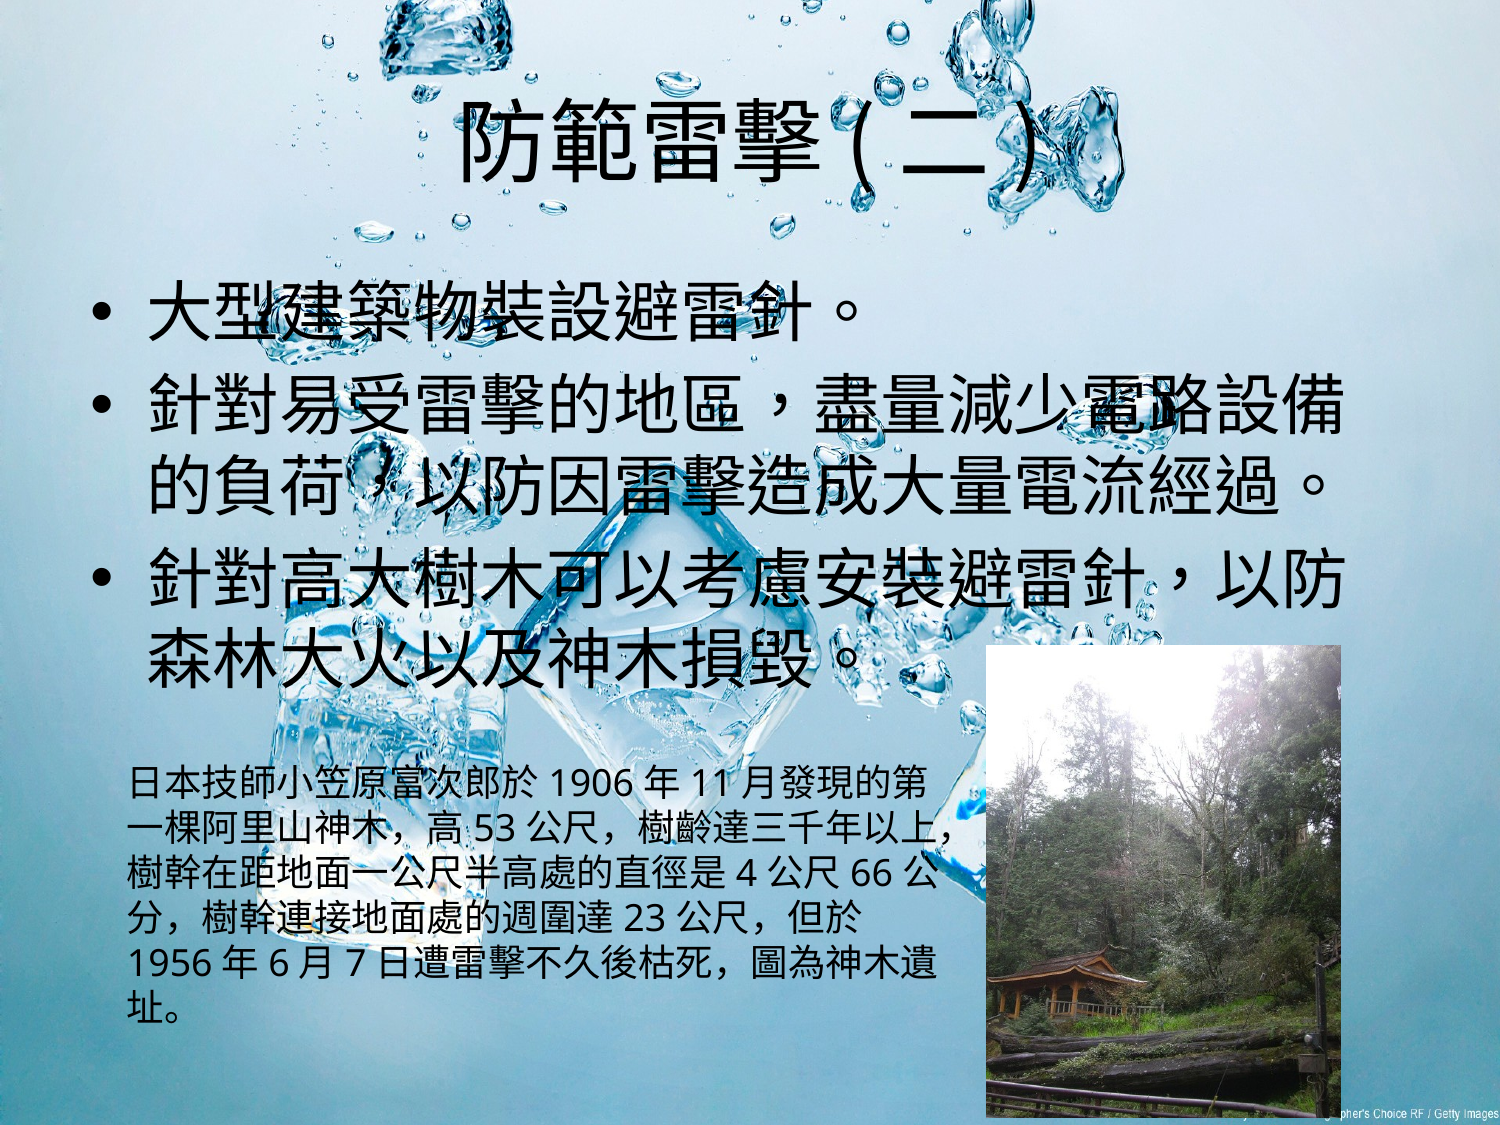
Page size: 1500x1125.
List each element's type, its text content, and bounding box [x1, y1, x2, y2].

title 防範雷擊(二) [75, 45, 1425, 233]
list 大型建築物裝設避雷針。 針對易受雷擊的地區，盡量減少電路設備的負荷，以防因雷擊造成大量電流經過。 針對高大樹木可以考慮安裝避雷針，以防森林大火以及神木損毀。 [75, 262, 1425, 1005]
text_box 日本技師小笠原富次郎於1906年11月發現的第一棵阿里山神木，高53公尺，樹齡達三千年以上，樹幹在距地面一公尺半高處的直徑是4公尺66公分，樹幹連接地面處的週圍達23公尺，但於1956年6月7日遭雷擊不久後枯死，圖為神木遺址。 [112, 751, 963, 1037]
picture [0, 0, 1500, 1125]
